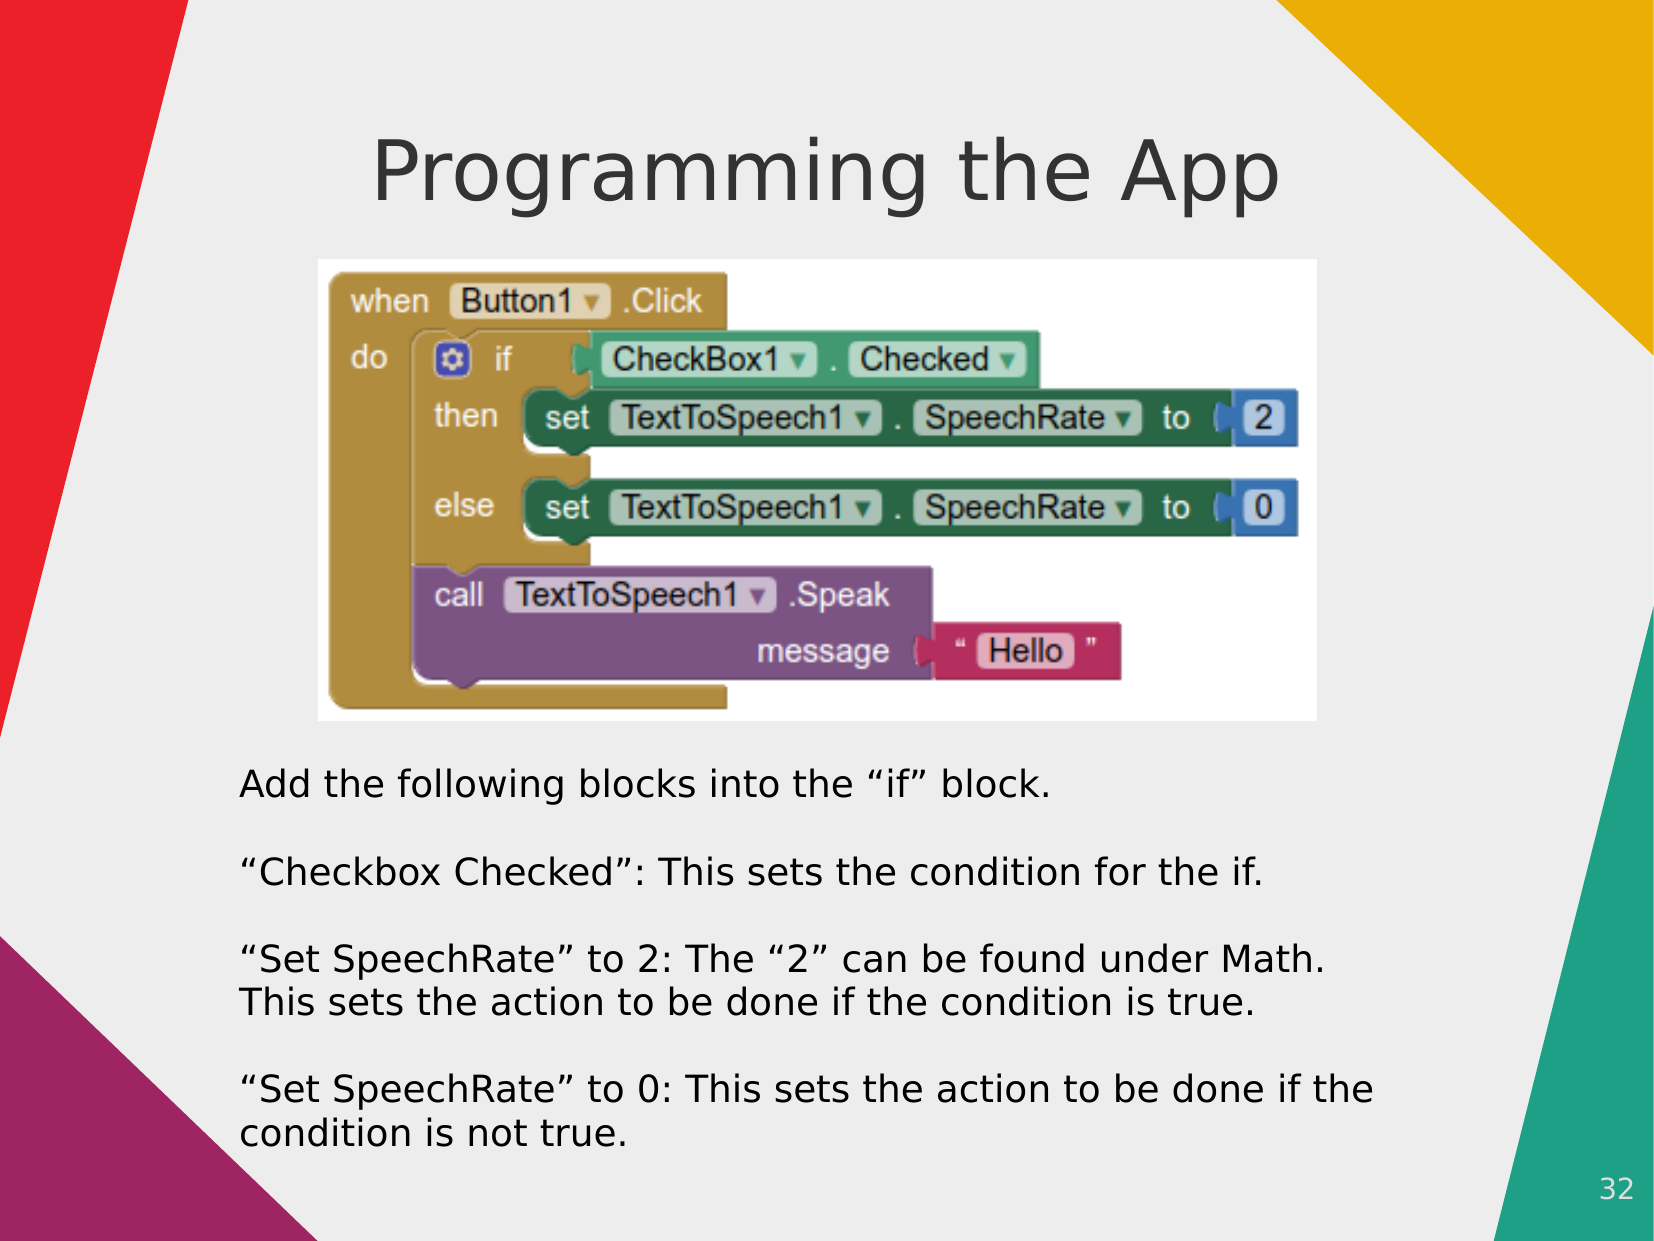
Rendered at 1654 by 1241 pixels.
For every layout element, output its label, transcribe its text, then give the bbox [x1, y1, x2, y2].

text_box Add the following blocks into the “if” block. “Checkbox Checked”: This sets the condition for the if. “Set SpeechRate” to 2: The “2” can be found under Math. This sets the action to be done if the condition is true. “Set SpeechRate” to 0: This sets the action to be done if the condition is not true. [224, 755, 1418, 1163]
picture [318, 259, 1317, 721]
title Programming the App [114, 73, 1539, 271]
